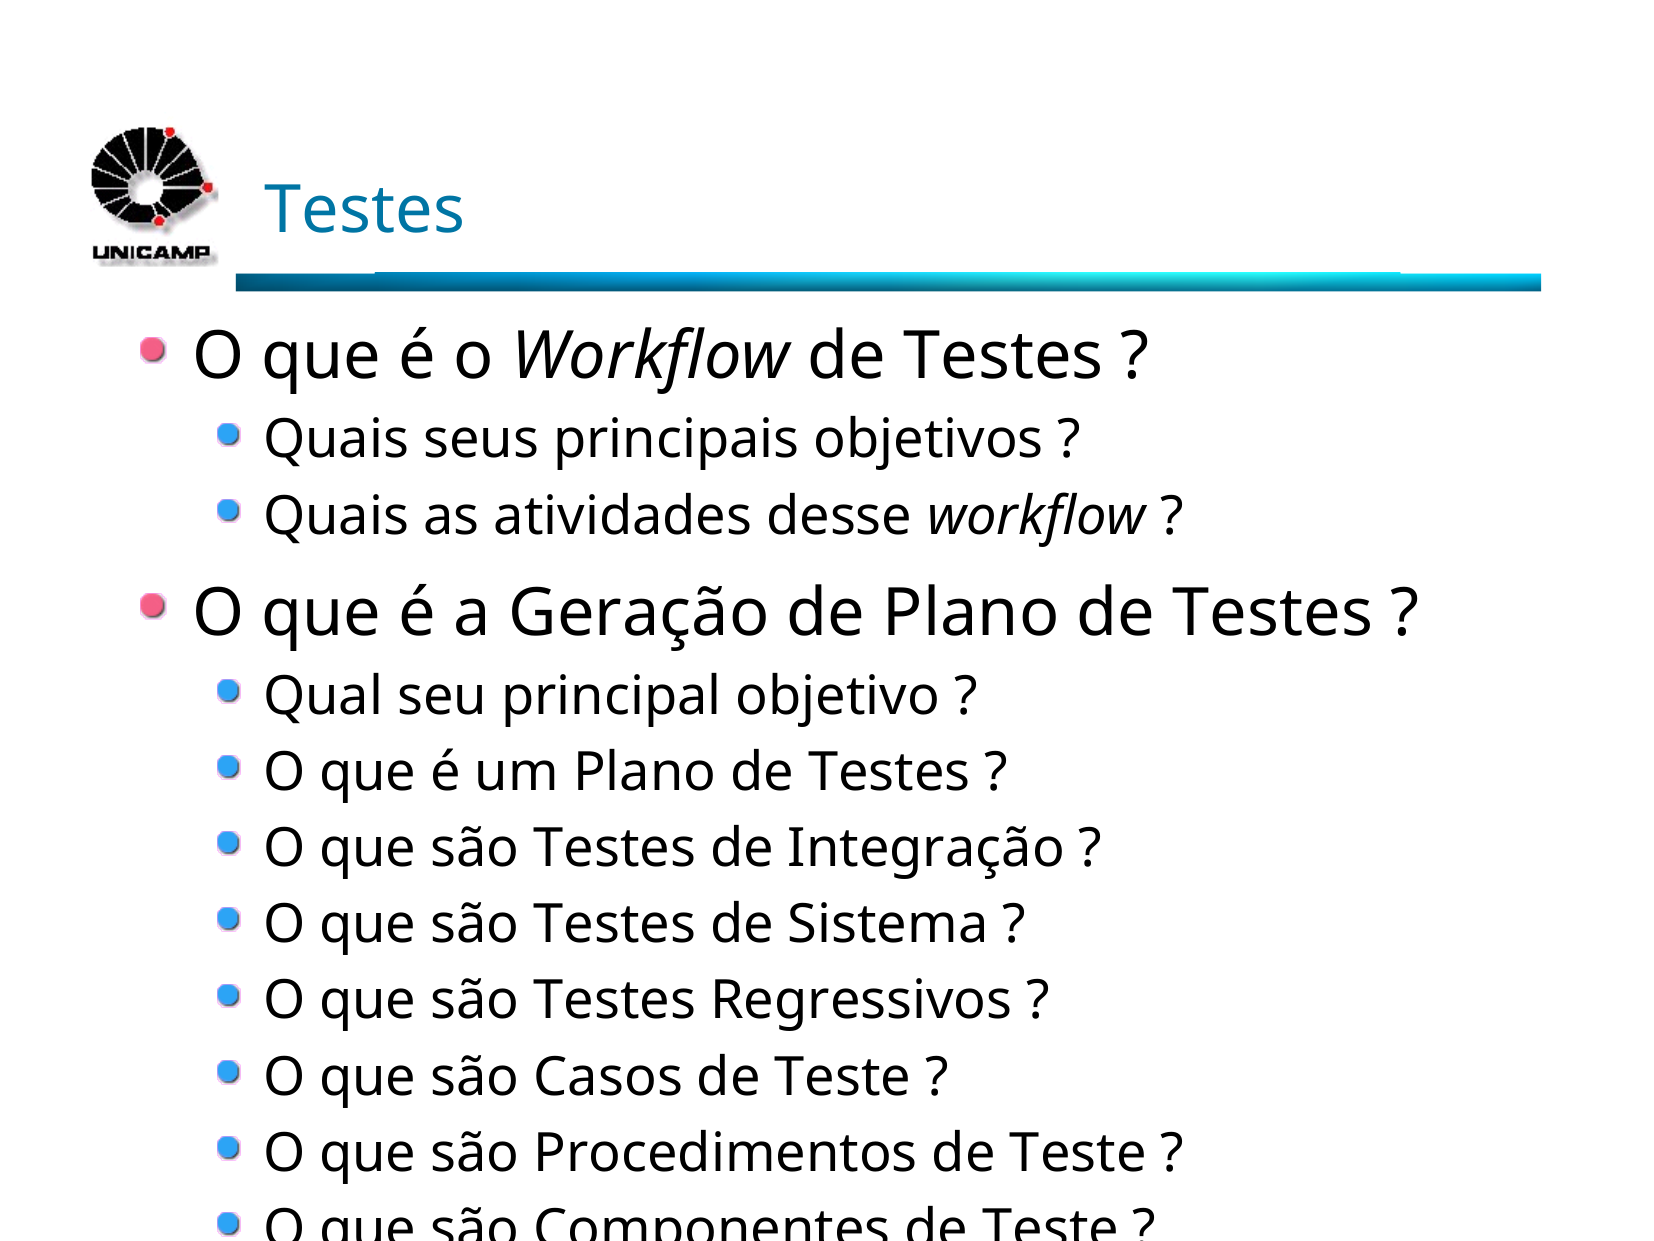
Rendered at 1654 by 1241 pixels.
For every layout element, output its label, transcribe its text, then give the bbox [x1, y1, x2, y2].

title Testes [264, 57, 1534, 250]
picture [125, 272, 1654, 295]
list O que é o Workflow de Testes ? Quais seus principais objetivos ? Quais as atividades desse workflow ? O que é a Geração de Plano de Testes ? Qual seu principal objetivo ? O que é um Plano de Testes ? O que são Testes de Integração ? O que são Testes de Sistema ? O que são Testes Regressivos ? O que são Casos de Teste ? O que são Procedimentos de Teste ? O que são Componentes de Teste ? [121, 309, 1534, 1167]
picture [216, 1211, 242, 1238]
